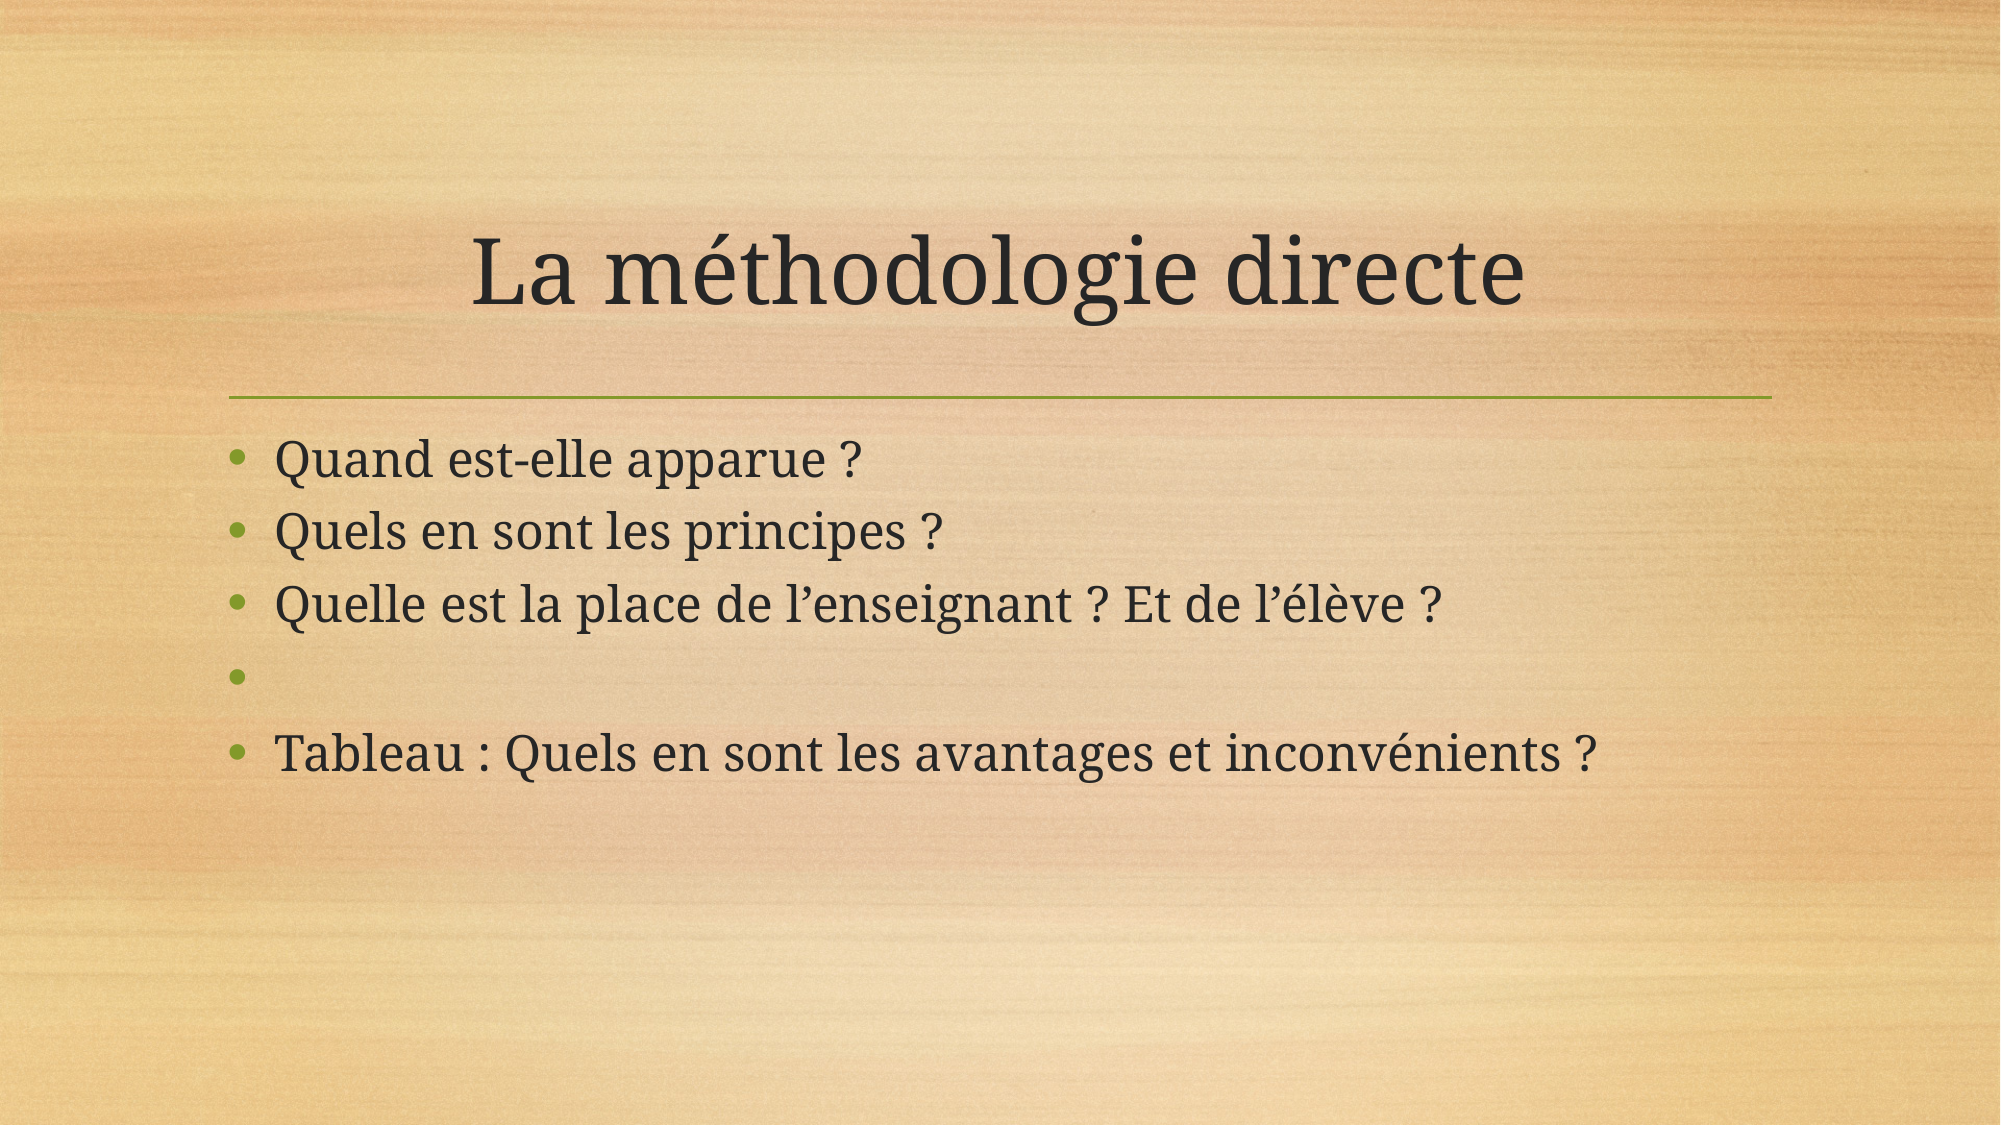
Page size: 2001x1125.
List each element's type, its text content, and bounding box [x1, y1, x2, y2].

list Quand est-elle apparue ? Quels en sont les principes ? Quelle est la place de l’enseignant ? Et de l’élève ? Tableau : Quels en sont les avantages et inconvénients ? [212, 419, 1788, 964]
title La méthodologie directe [212, 161, 1788, 376]
